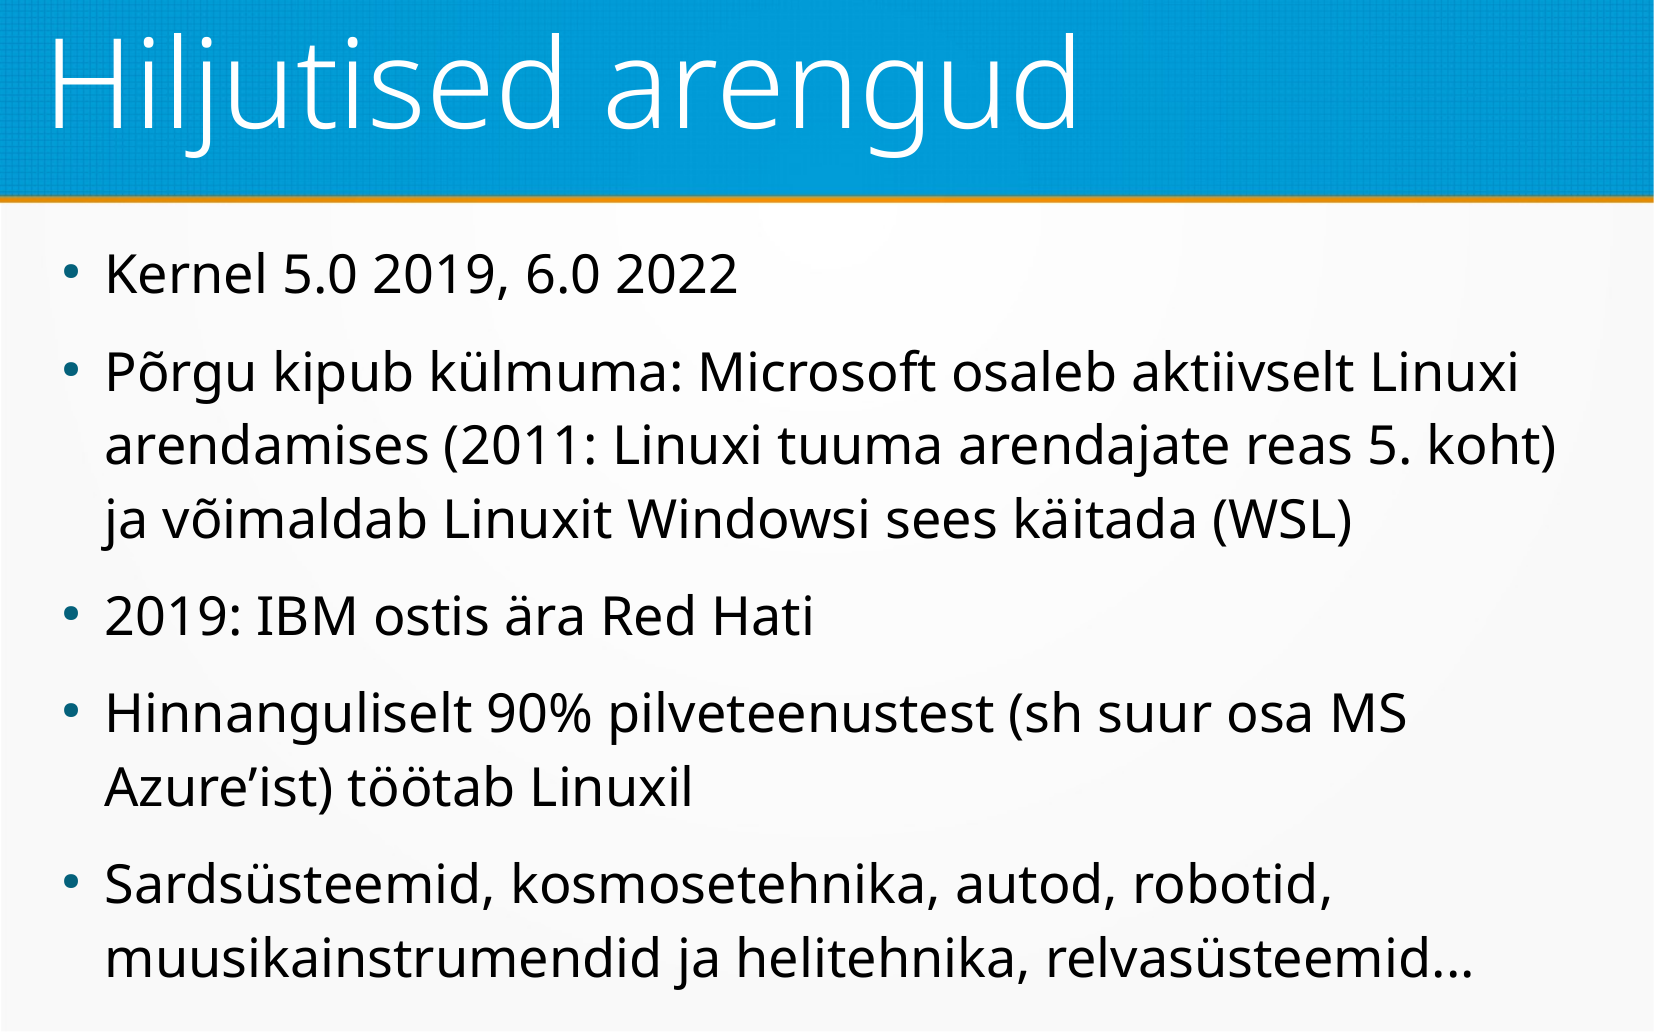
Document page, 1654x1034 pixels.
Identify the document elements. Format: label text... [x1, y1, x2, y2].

picture [0, 195, 1654, 1034]
list Kernel 5.0 2019, 6.0 2022 Põrgu kipub külmuma: Microsoft osaleb aktiivselt Linuxi arendamises (2011: Linuxi tuuma arendajate reas 5. koht) ja võimaldab Linuxit Windowsi sees käitada (WSL) 2019: IBM ostis ära Red Hati Hinnanguliselt 90% pilveteenustest (sh suur osa MS Azure’ist) töötab Linuxil Sardsüsteemid, kosmosetehnika, autod, robotid, muusikainstrumendid ja helitehnika, relvasüsteemid... [47, 236, 1607, 1002]
title Hiljutised arengud [43, 0, 1619, 166]
